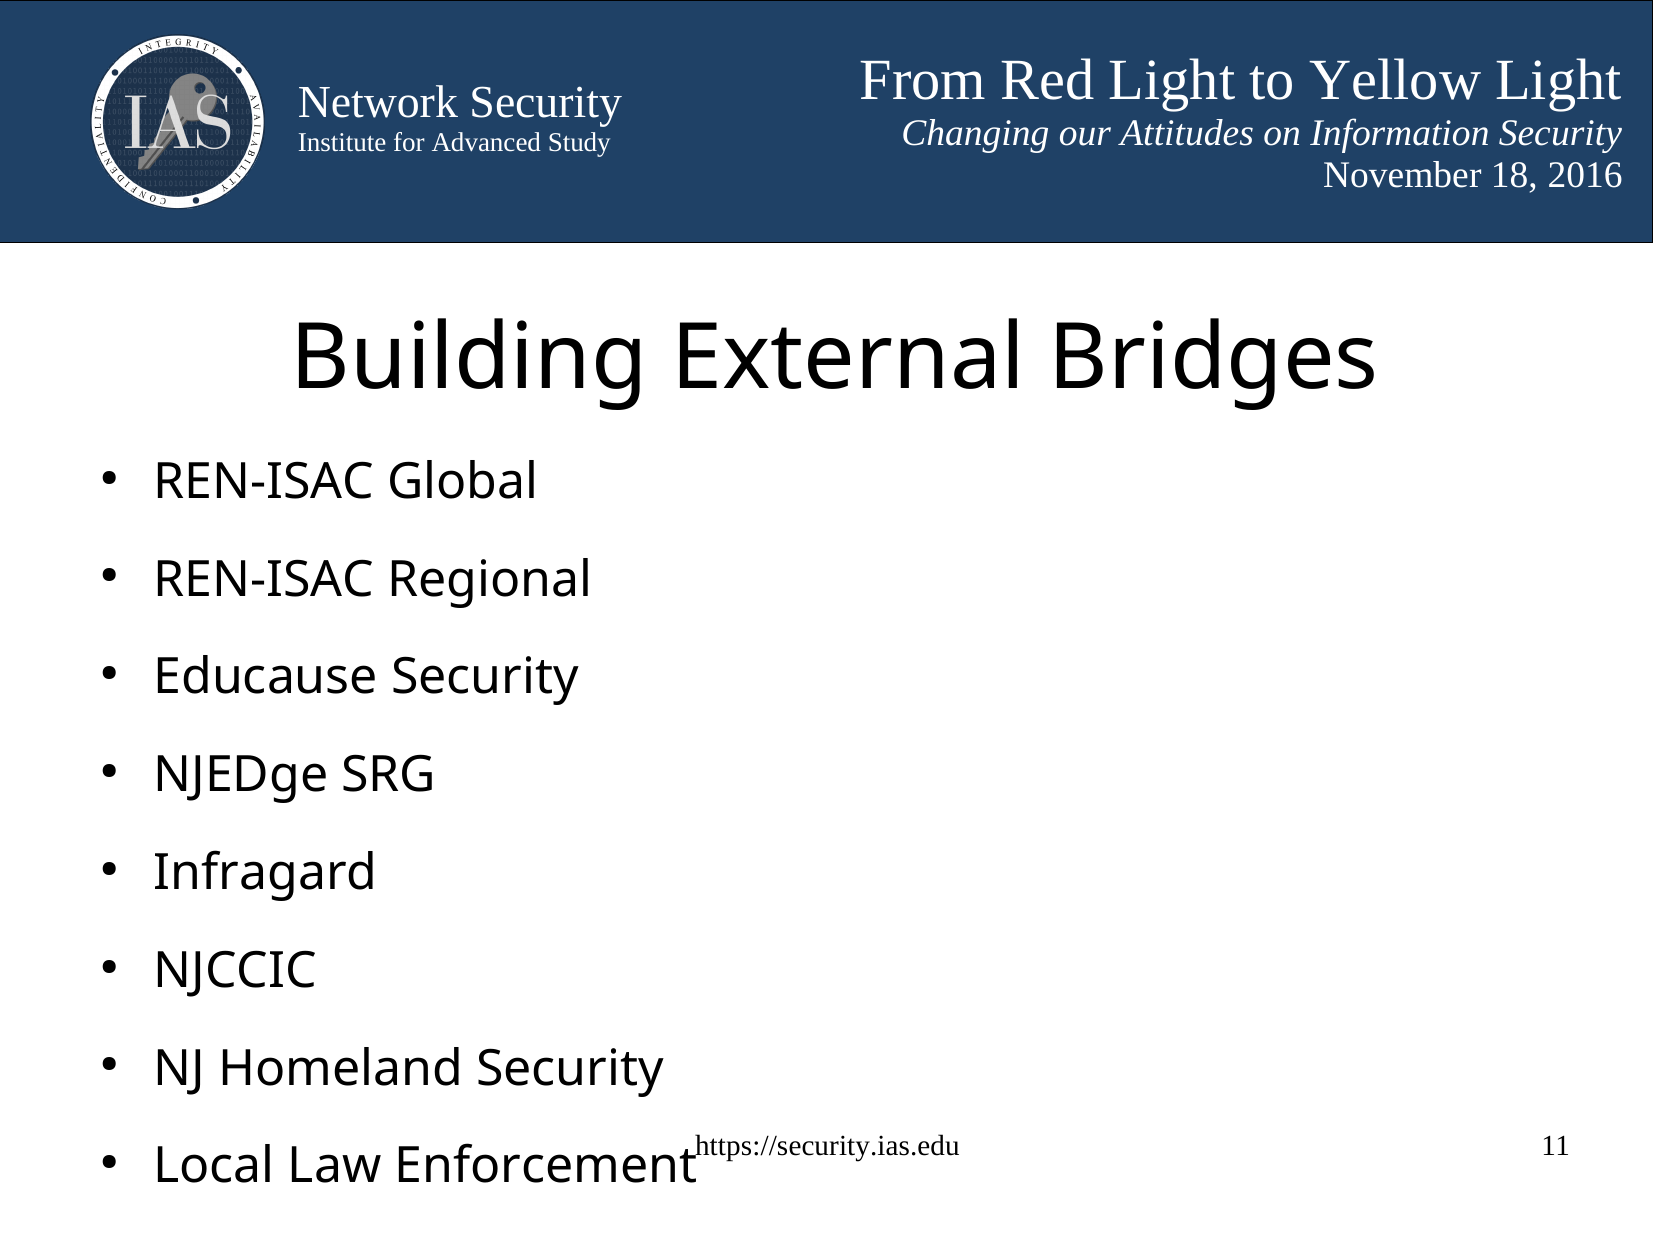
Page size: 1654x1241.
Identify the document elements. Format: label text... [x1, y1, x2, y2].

picture [72, 16, 283, 228]
list Building External Bridges REN-ISAC Global REN-ISAC Regional Educause Security NJEDge SRG Infragard NJCCIC NJ Homeland Security Local Law Enforcement [82, 290, 1571, 1113]
